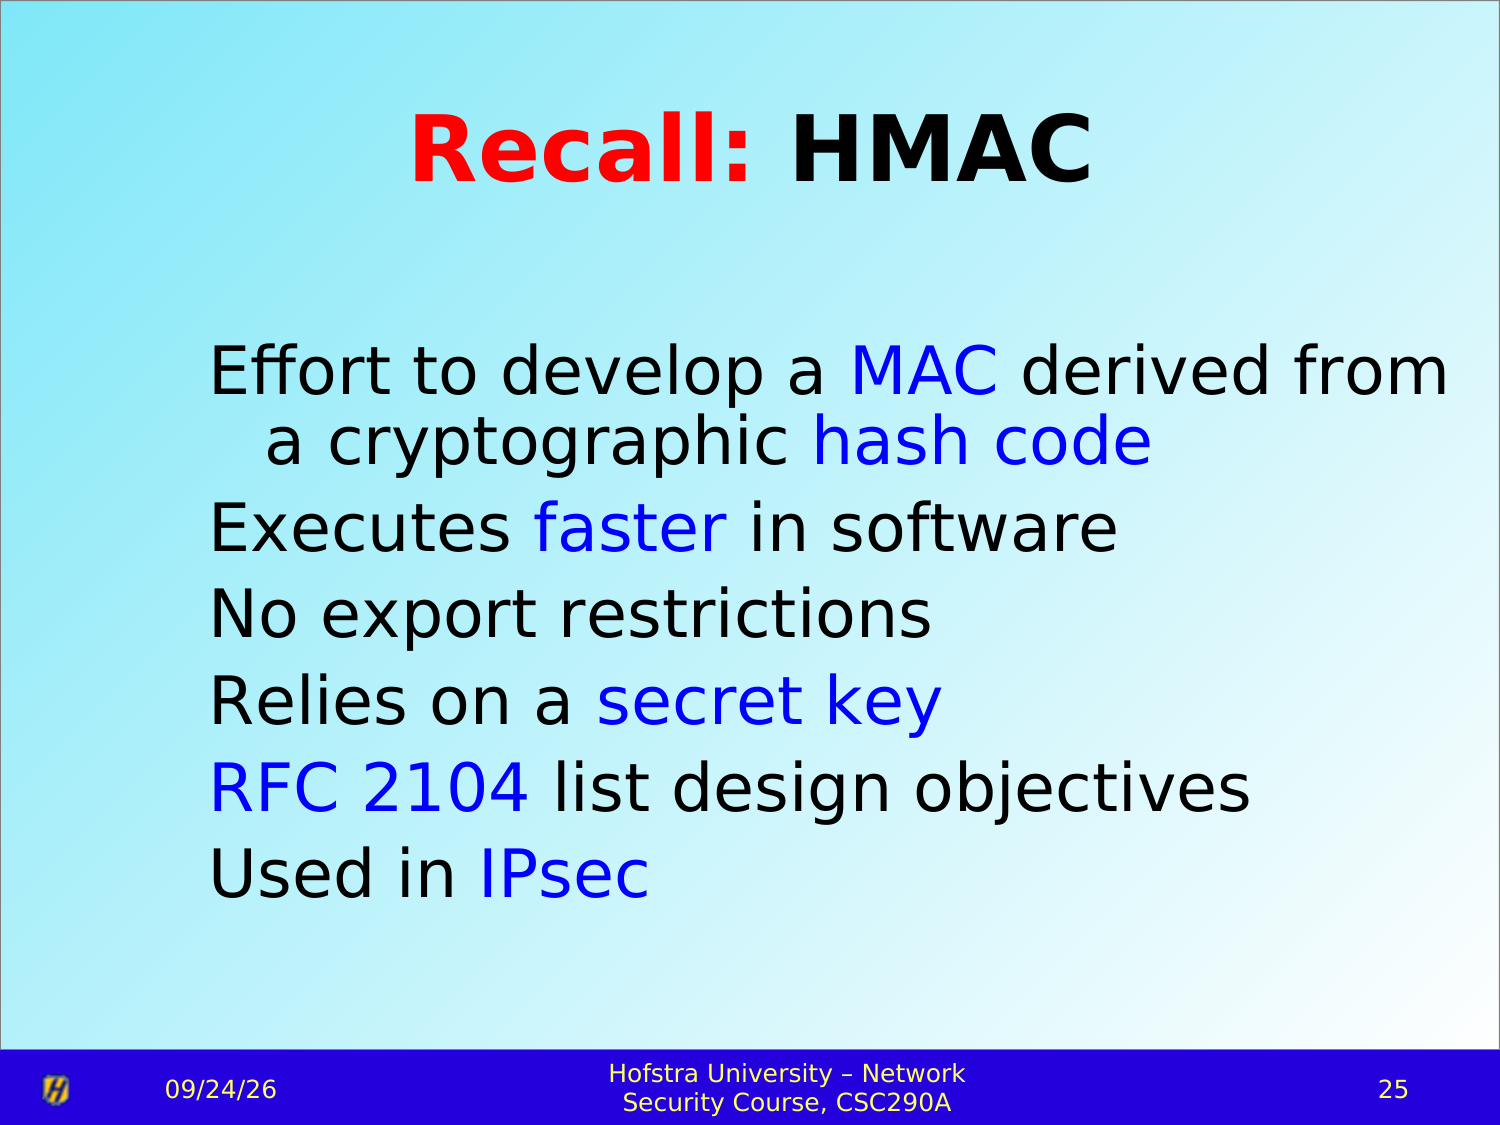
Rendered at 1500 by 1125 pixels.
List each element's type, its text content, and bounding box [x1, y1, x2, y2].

picture [37, 1072, 76, 1110]
list Effort to develop a MAC derived from a cryptographic hash code Executes faster in software No export restrictions Relies on a secret key RFC 2104 list design objectives Used in IPsec [193, 330, 1469, 963]
title Recall: HMAC [112, 85, 1391, 212]
